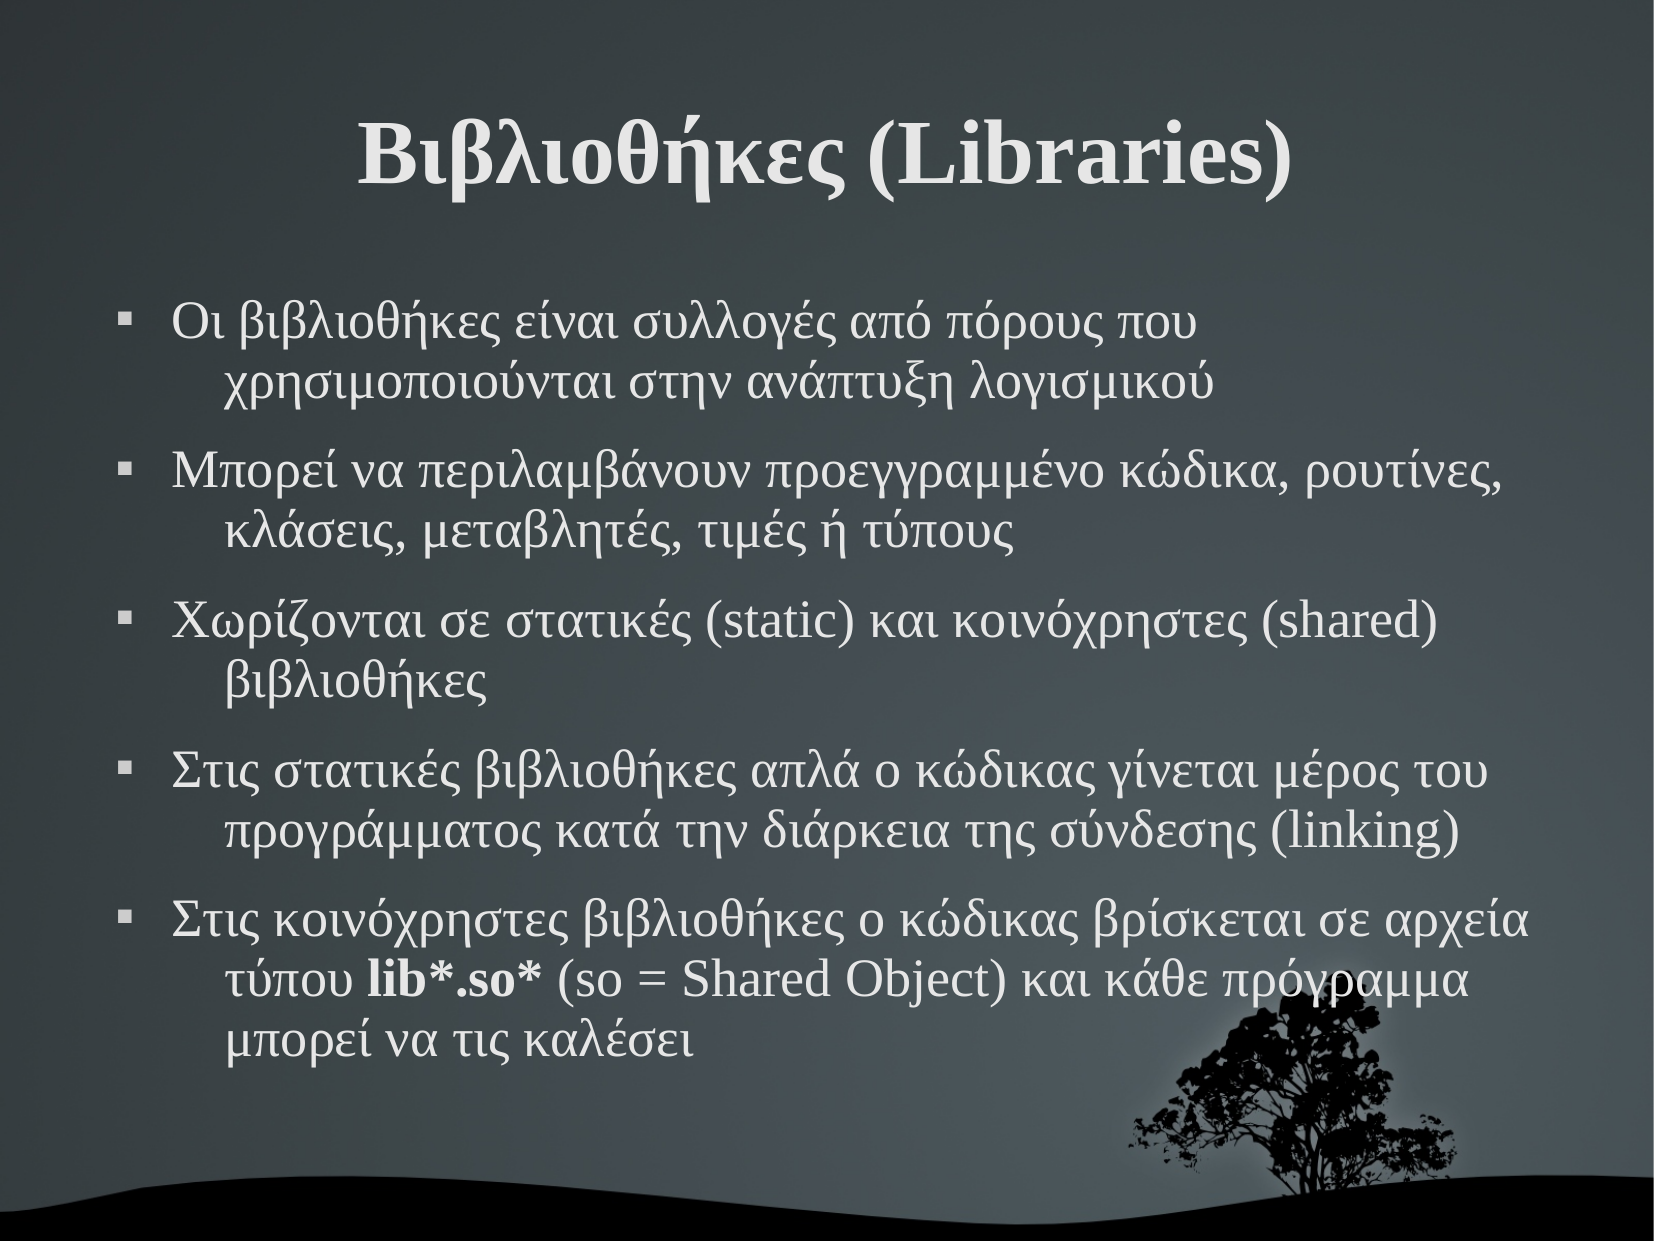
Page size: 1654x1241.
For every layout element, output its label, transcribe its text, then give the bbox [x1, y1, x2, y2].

title Βιβλιοθήκες (Libraries) [82, 49, 1571, 257]
list Οι βιβλιοθήκες είναι συλλογές από πόρους που χρησιμοποιούνται στην ανάπτυξη λογισμικού Μπορεί να περιλαμβάνουν προεγγραμμένο κώδικα, ρουτίνες, κλάσεις, μεταβλητές, τιμές ή τύπους Χωρίζονται σε στατικές (static) και κοινόχρηστες (shared) βιβλιοθήκες Στις στατικές βιβλιοθήκες απλά ο κώδικας γίνεται μέρος του προγράμματος κατά την διάρκεια της σύνδεσης (linking) Στις κοινόχρηστες βιβλιοθήκες ο κώδικας βρίσκεται σε αρχεία τύπου lib*.so* (so = Shared Object) και κάθε πρόγραμμα μπορεί να τις καλέσει [82, 290, 1571, 1135]
picture [0, 0, 1654, 1241]
